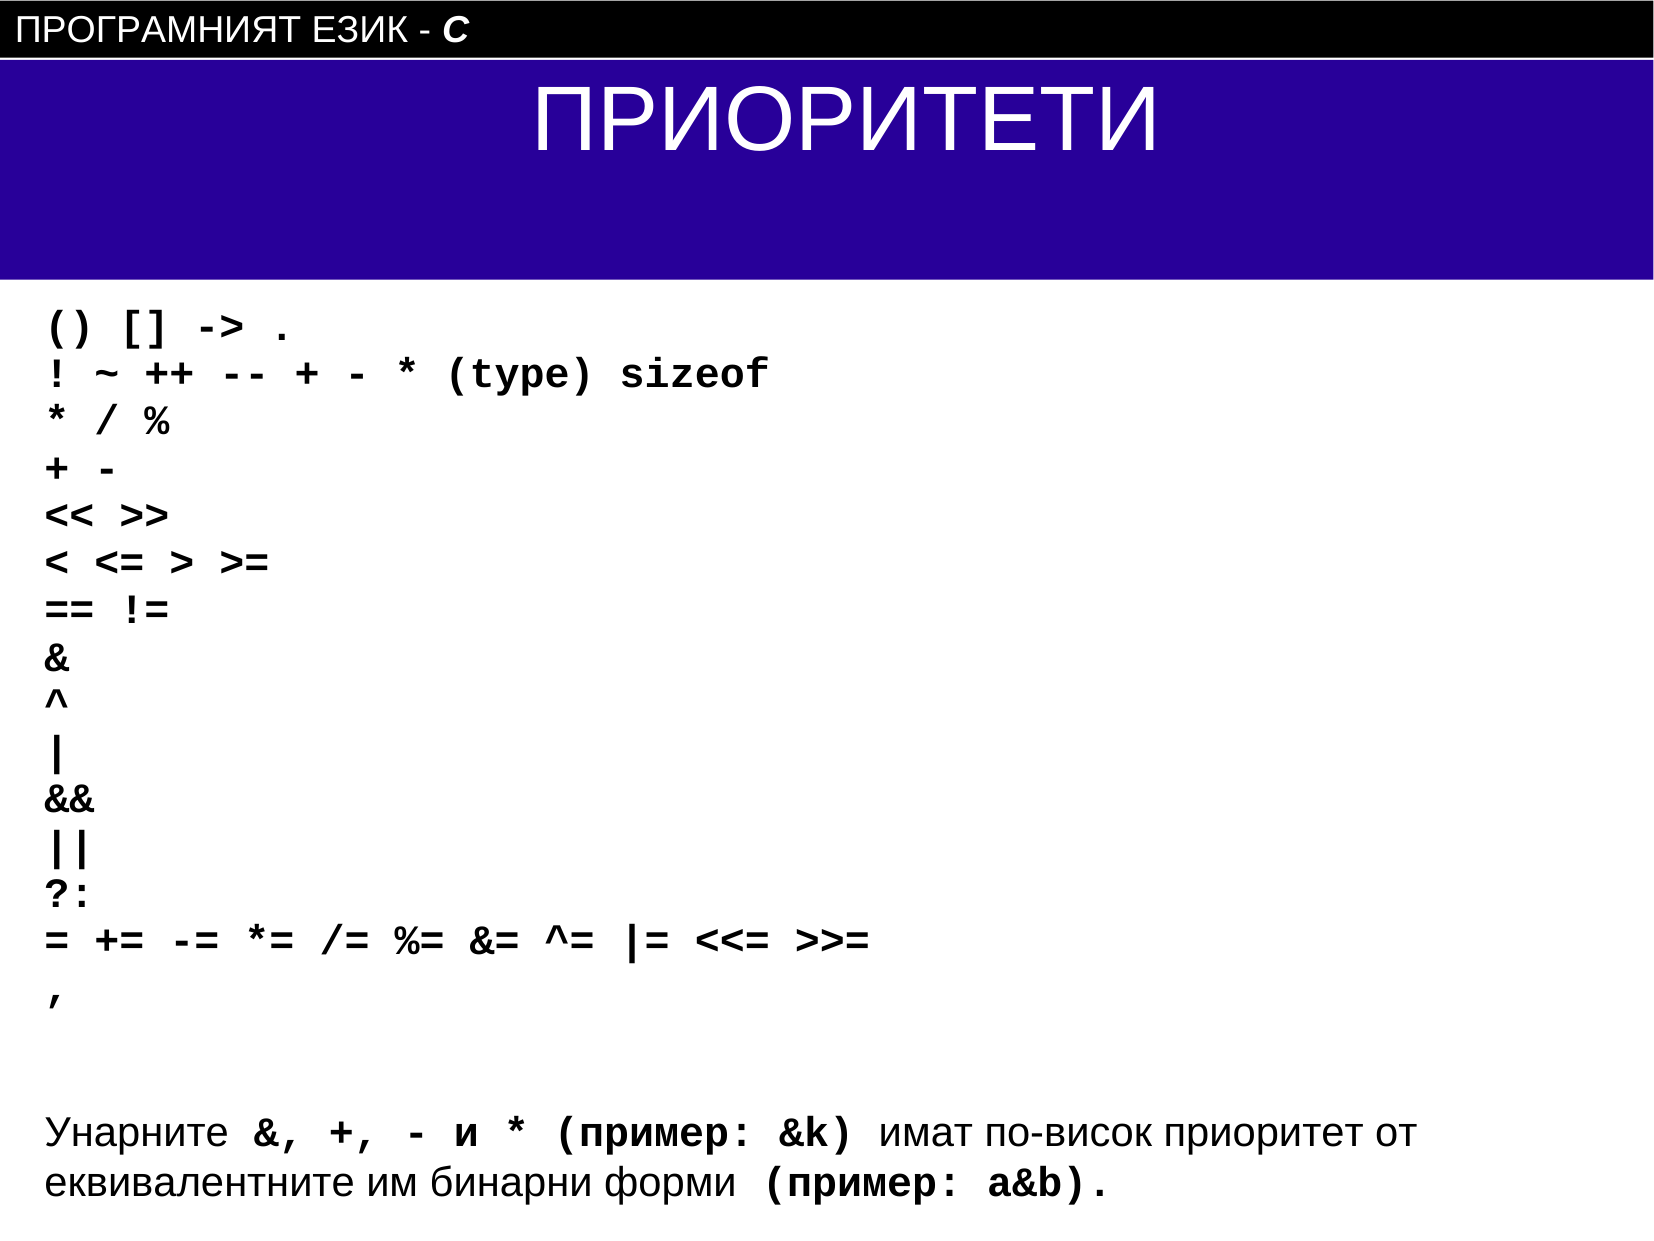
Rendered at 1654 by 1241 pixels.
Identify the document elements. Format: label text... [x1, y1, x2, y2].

text_box () [] -> . ! ~ ++ -- + - * (type) sizeof * / % + - << >> < <= > >= == != & ^ | && || ?: = += -= *= /= %= &= ^= |= <<= >>= , Унарните &, +, - и * (пример: &k) имат по-висок приоритет от еквивалентните им бинарни форми (пример: a&b). [29, 298, 1625, 1217]
text_box ПРОГРАМНИЯT ЕЗИК - С [0, 0, 1654, 58]
text_box ПРИОРИТЕТИ [0, 59, 1654, 280]
